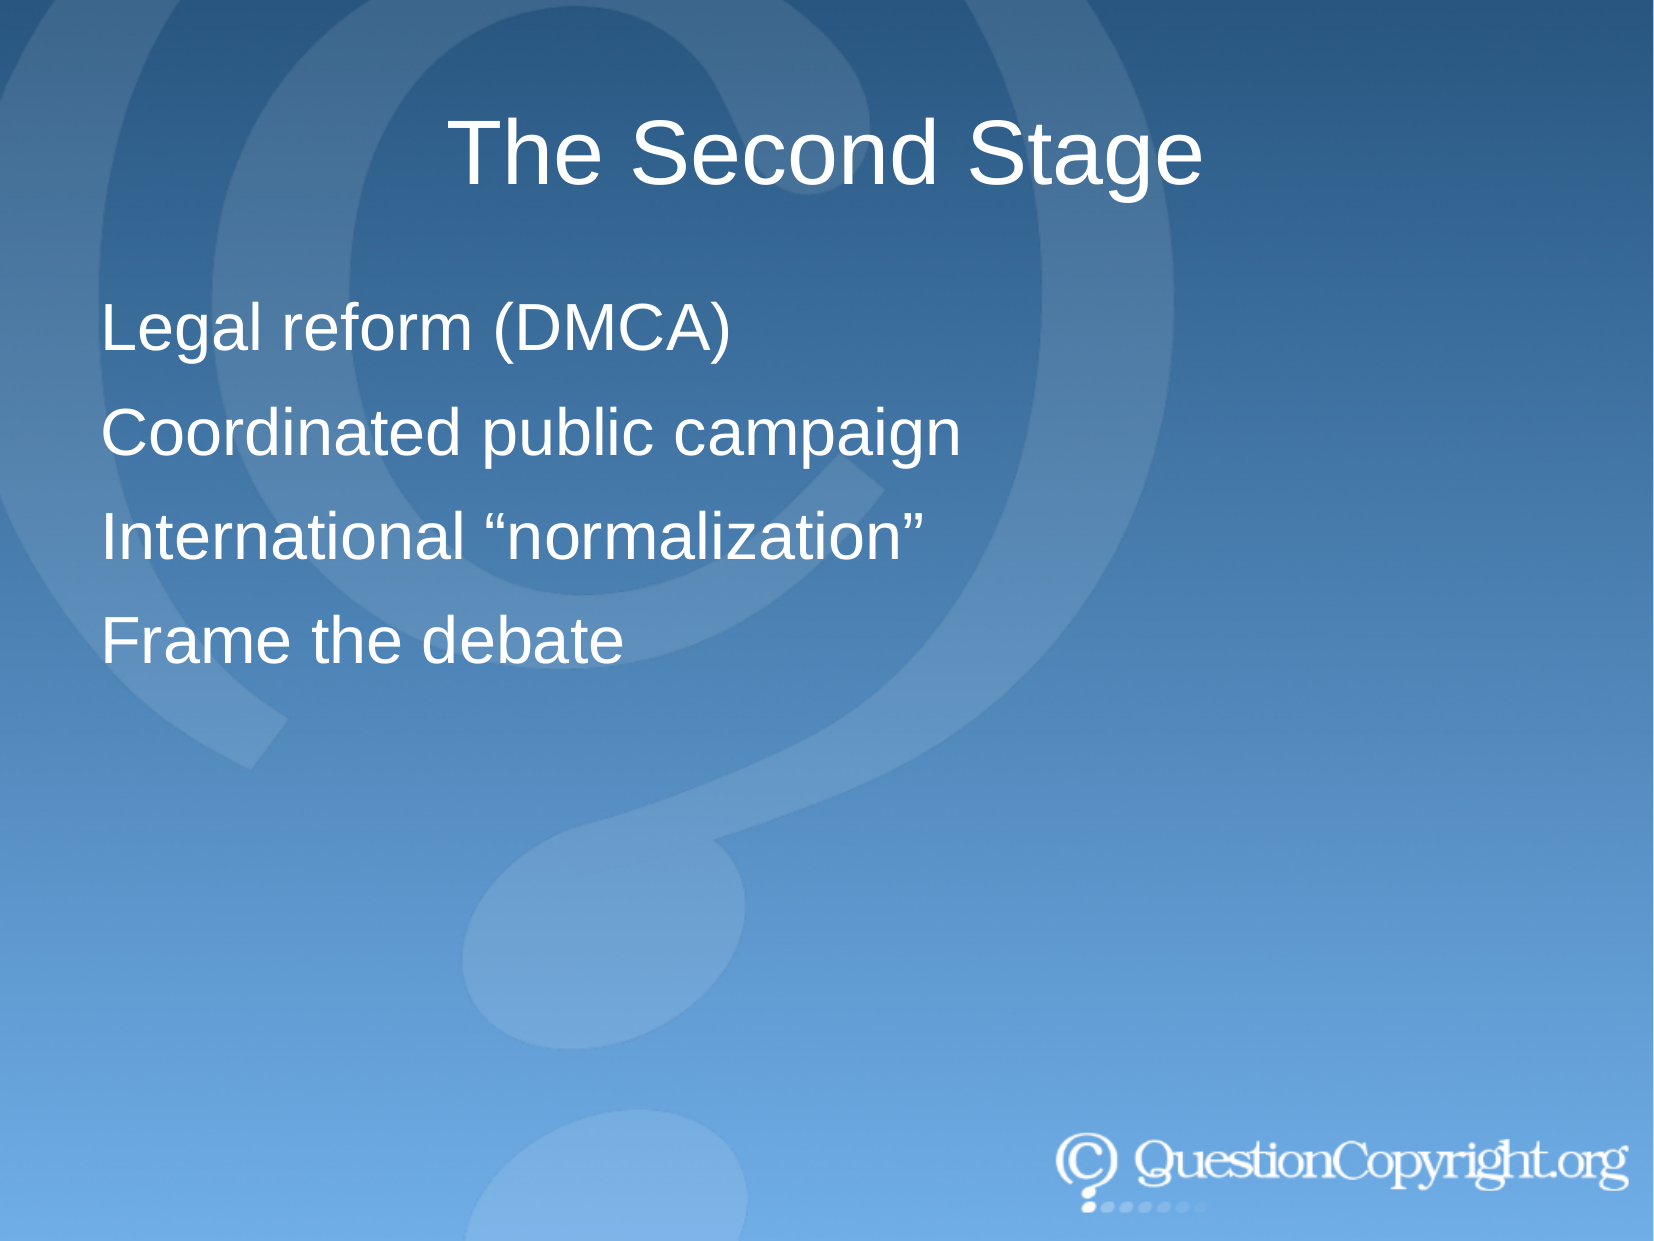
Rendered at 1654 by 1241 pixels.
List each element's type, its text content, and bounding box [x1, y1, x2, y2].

picture [0, 0, 1654, 1241]
list Legal reform (DMCA) Coordinated public campaign International “normalization” Frame the debate [82, 290, 1571, 1094]
title The Second Stage [82, 56, 1571, 250]
